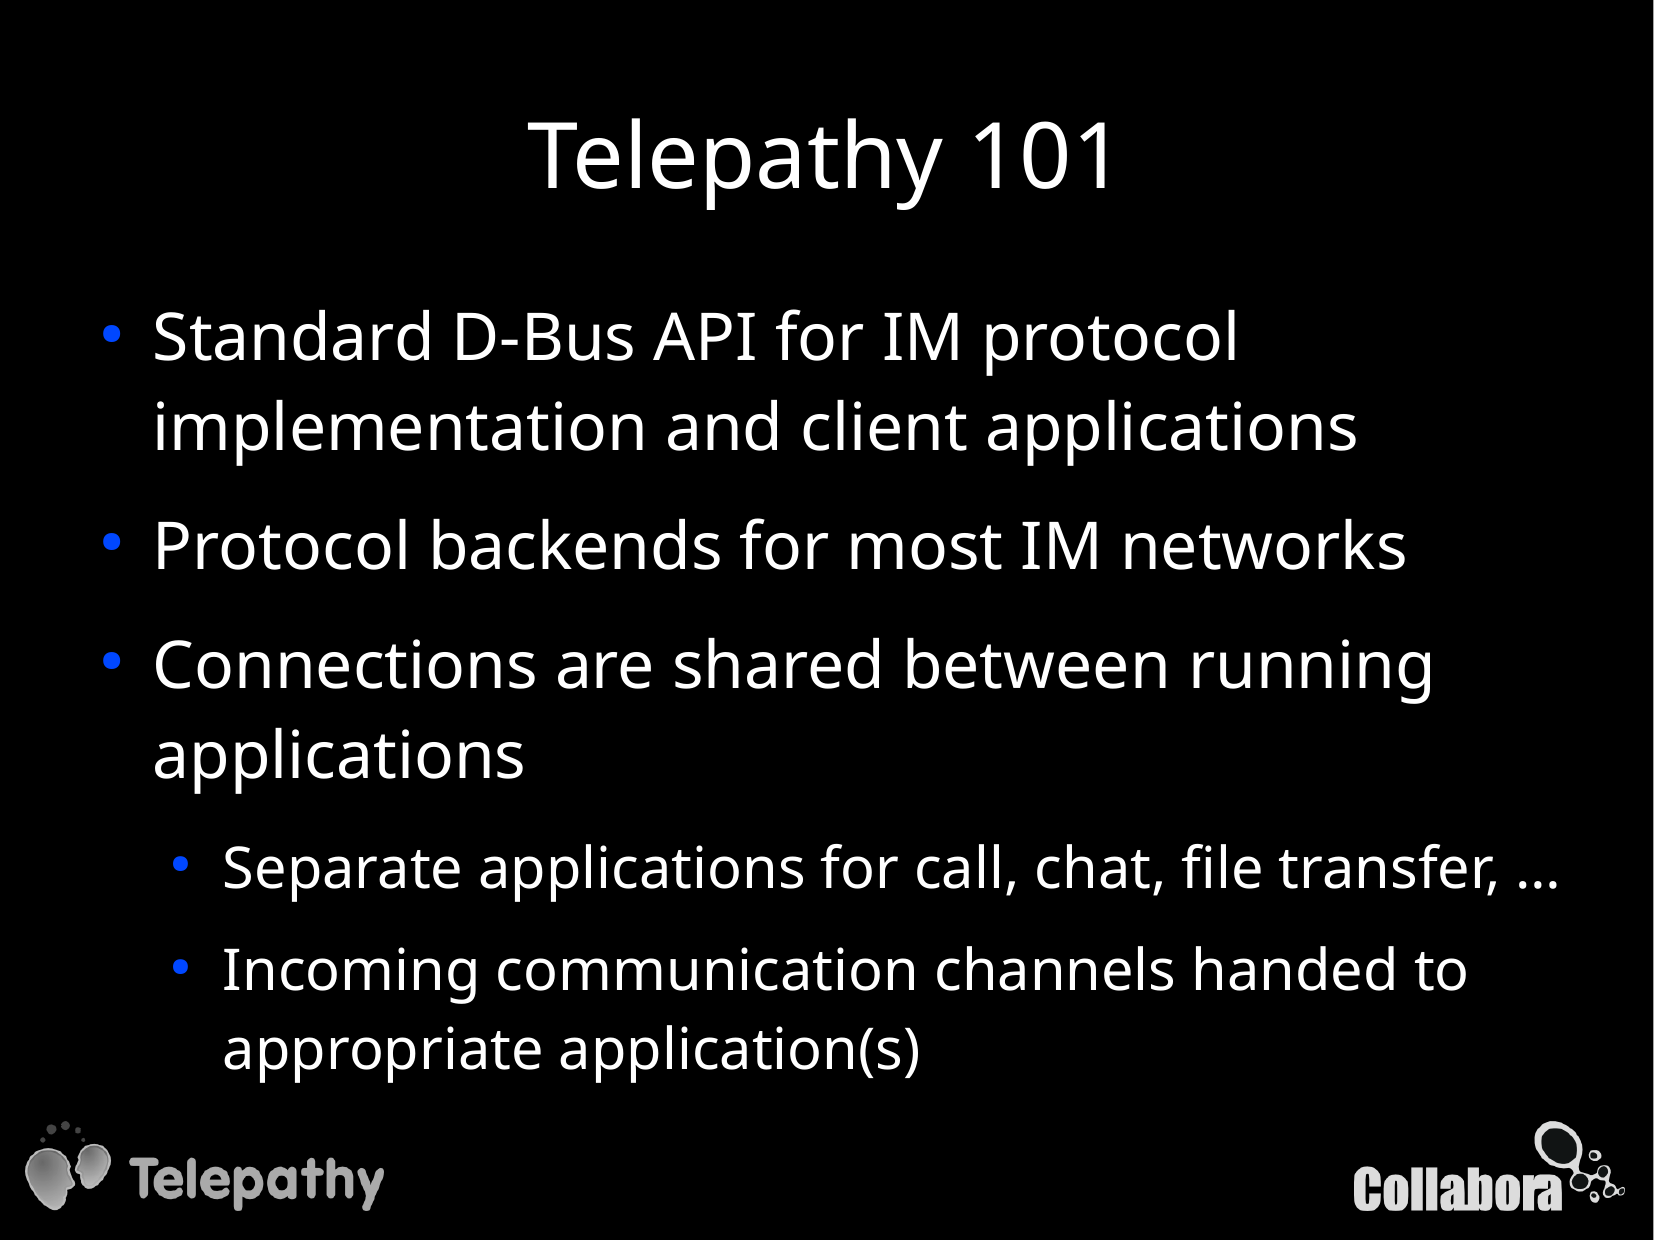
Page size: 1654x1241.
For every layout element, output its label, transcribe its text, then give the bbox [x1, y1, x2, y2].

title Telepathy 101 [82, 49, 1571, 257]
picture [1354, 1121, 1625, 1211]
list Standard D-Bus API for IM protocol implementation and client applications Protocol backends for most IM networks Connections are shared between running applications Separate applications for call, chat, file transfer, … Incoming communication channels handed to appropriate application(s) [82, 290, 1571, 1109]
picture [25, 1121, 384, 1211]
